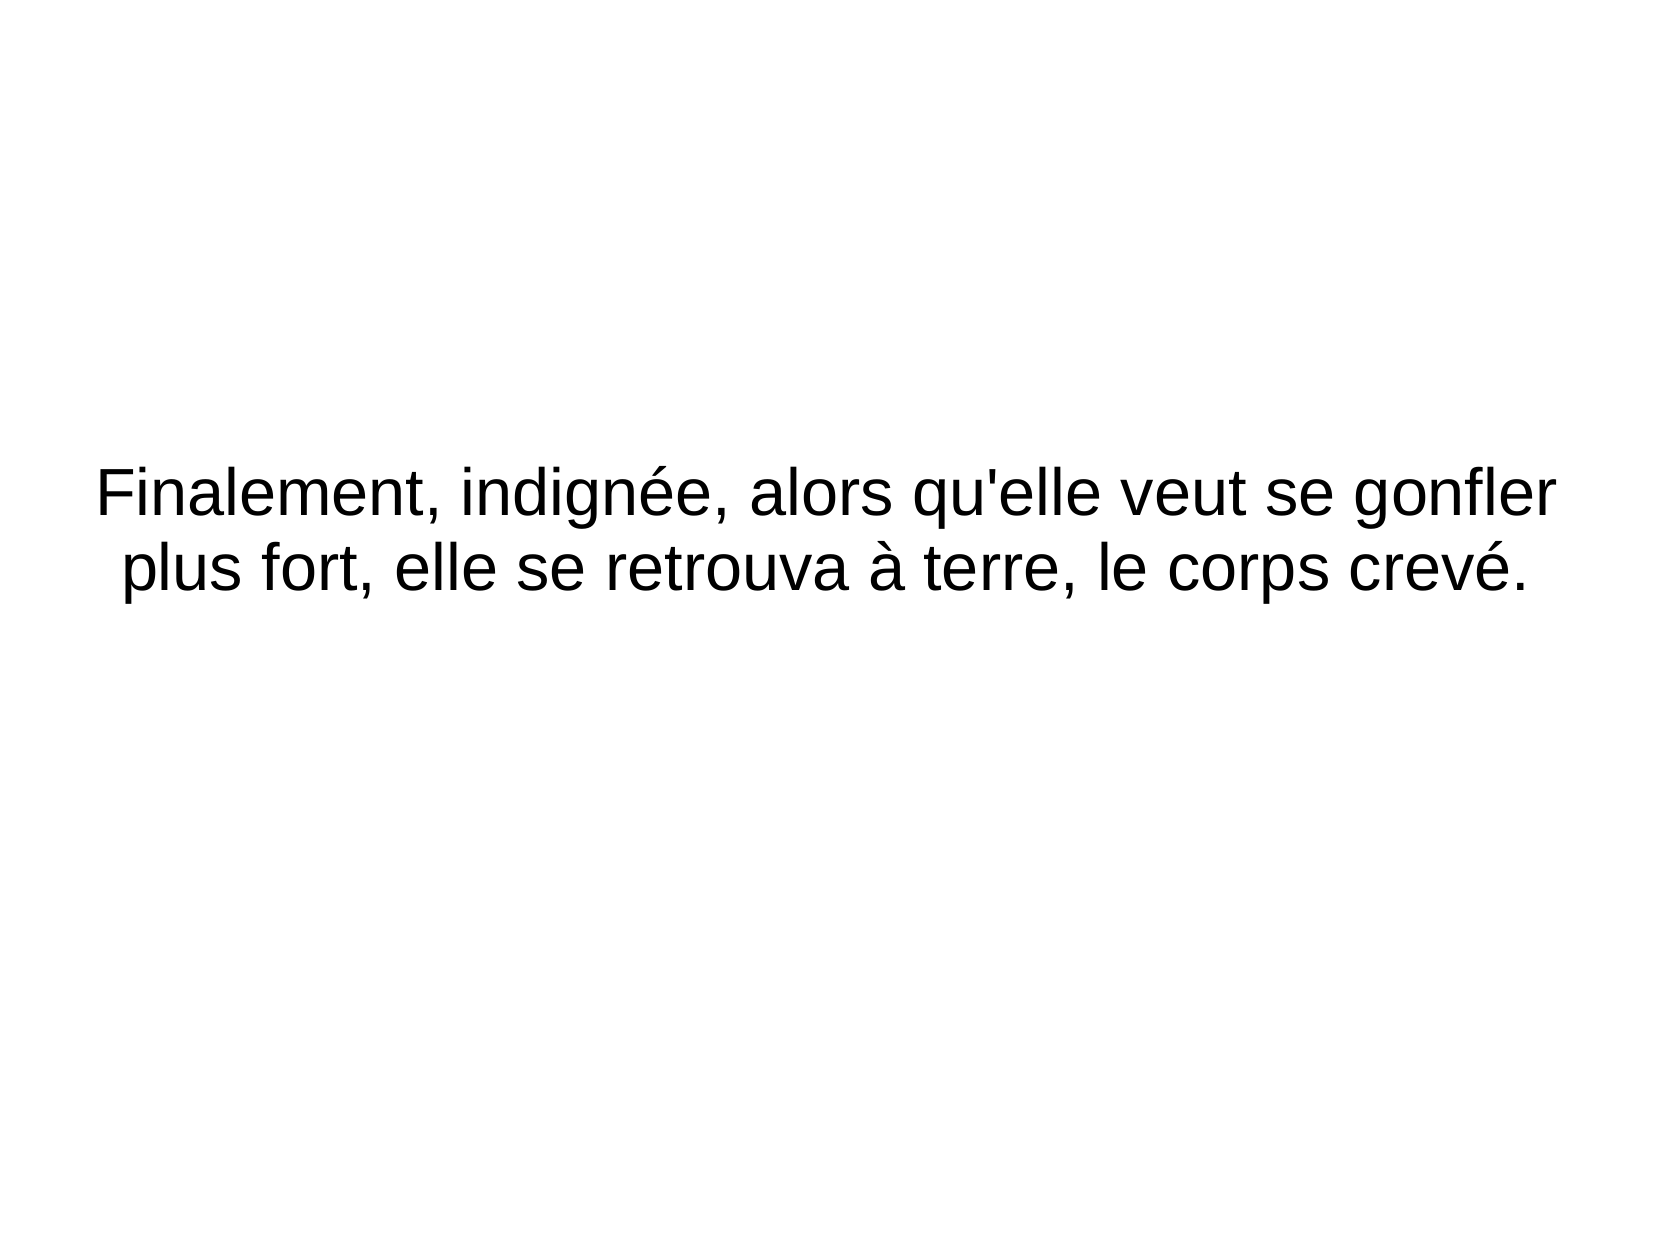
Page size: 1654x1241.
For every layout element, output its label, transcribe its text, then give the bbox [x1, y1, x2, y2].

subtitle Finalement, indignée, alors qu'elle veut se gonfler plus fort, elle se retrouva à terre, le corps crevé. [82, 49, 1571, 1010]
